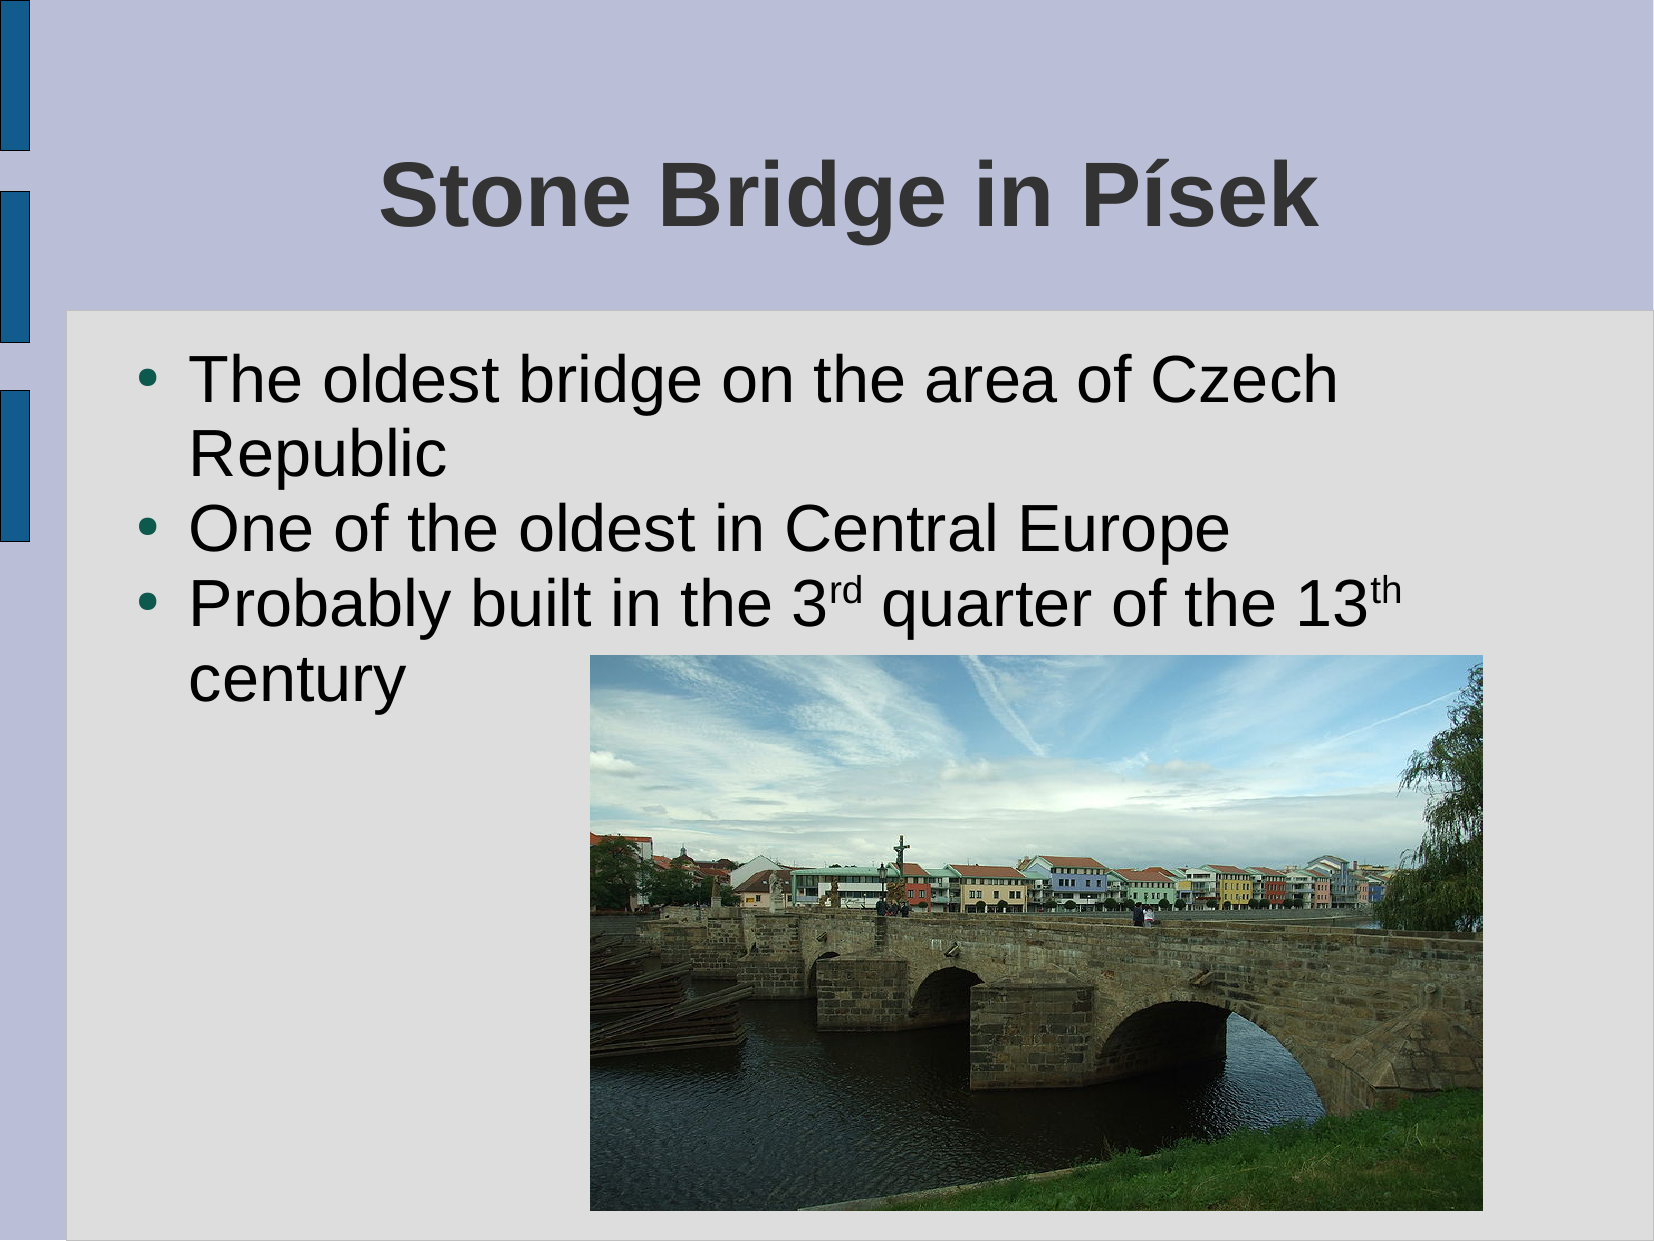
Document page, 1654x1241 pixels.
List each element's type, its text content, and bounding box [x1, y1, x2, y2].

title Stone Bridge in Písek [121, 98, 1534, 291]
list The oldest bridge on the area of Czech Republic One of the oldest in Central Europe Probably built in the 3rd quarter of the 13th century [118, 266, 1531, 1034]
picture [590, 655, 1483, 1211]
